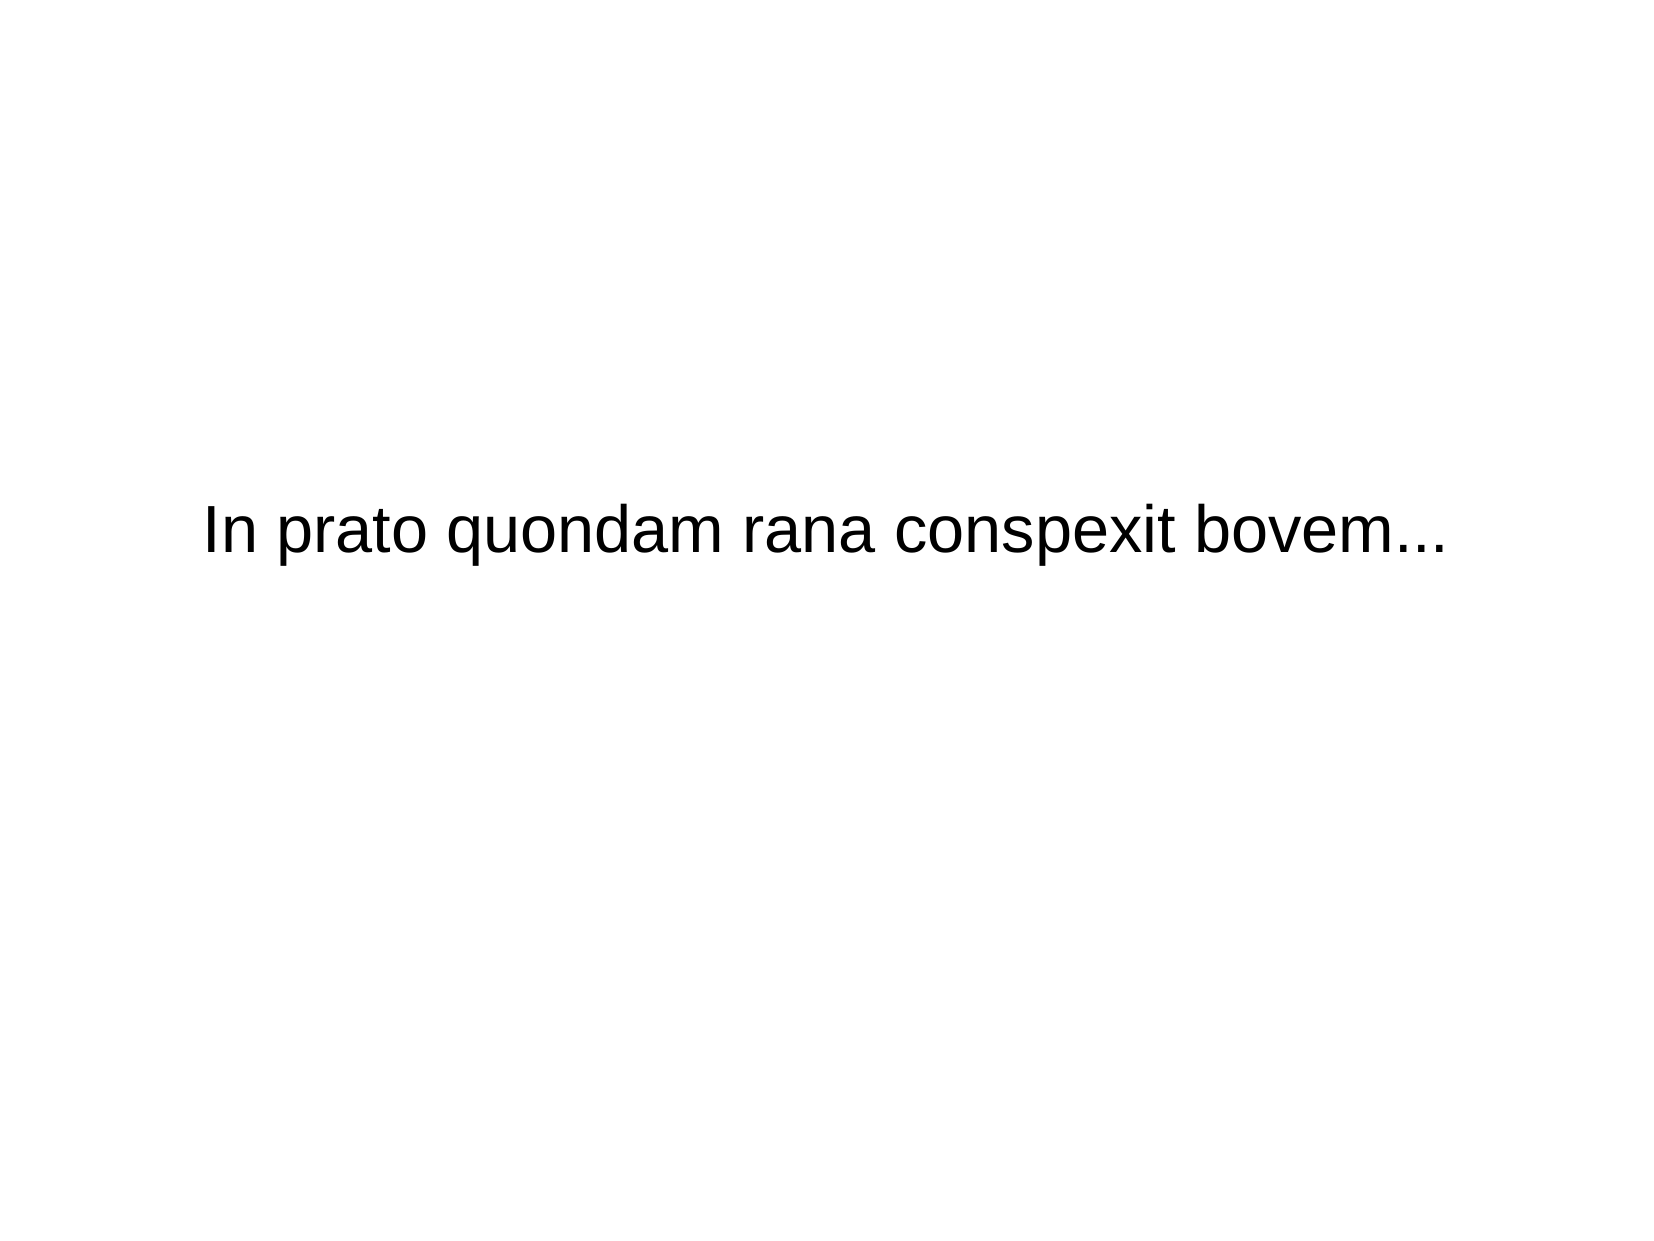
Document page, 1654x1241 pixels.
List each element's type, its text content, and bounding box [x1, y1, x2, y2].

subtitle In prato quondam rana conspexit bovem... [82, 49, 1571, 1010]
